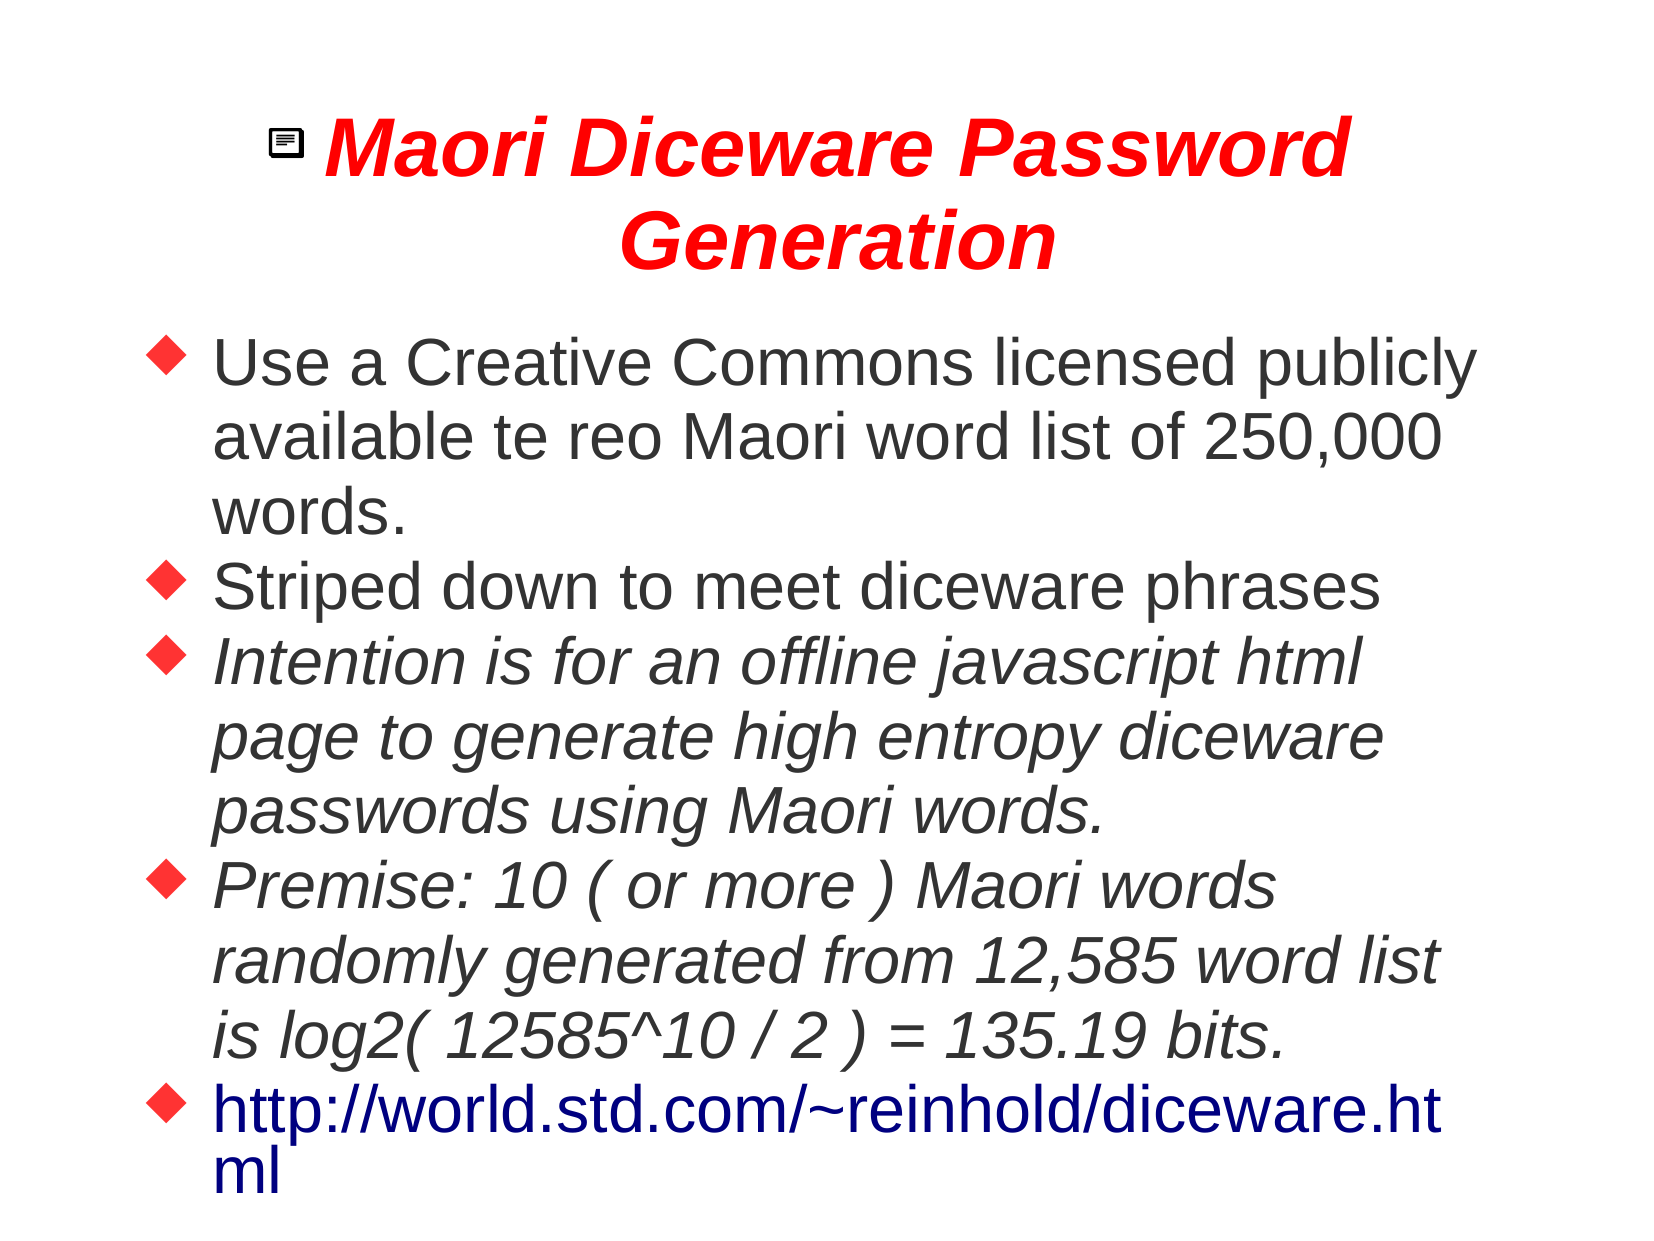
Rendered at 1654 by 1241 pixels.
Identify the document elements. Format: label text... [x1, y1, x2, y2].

list Use a Creative Commons licensed publicly available te reo Maori word list of 250,000 words. Striped down to meet diceware phrases Intention is for an offline javascript html page to generate high entropy diceware passwords using Maori words. Premise: 10 ( or more ) Maori words randomly generated from 12,585 word list is log2( 12585^10 / 2 ) = 135.19 bits. http://world.std.com/~reinhold/diceware.html [129, 324, 1489, 1223]
title Maori Diceware Password Generation [82, 90, 1536, 298]
